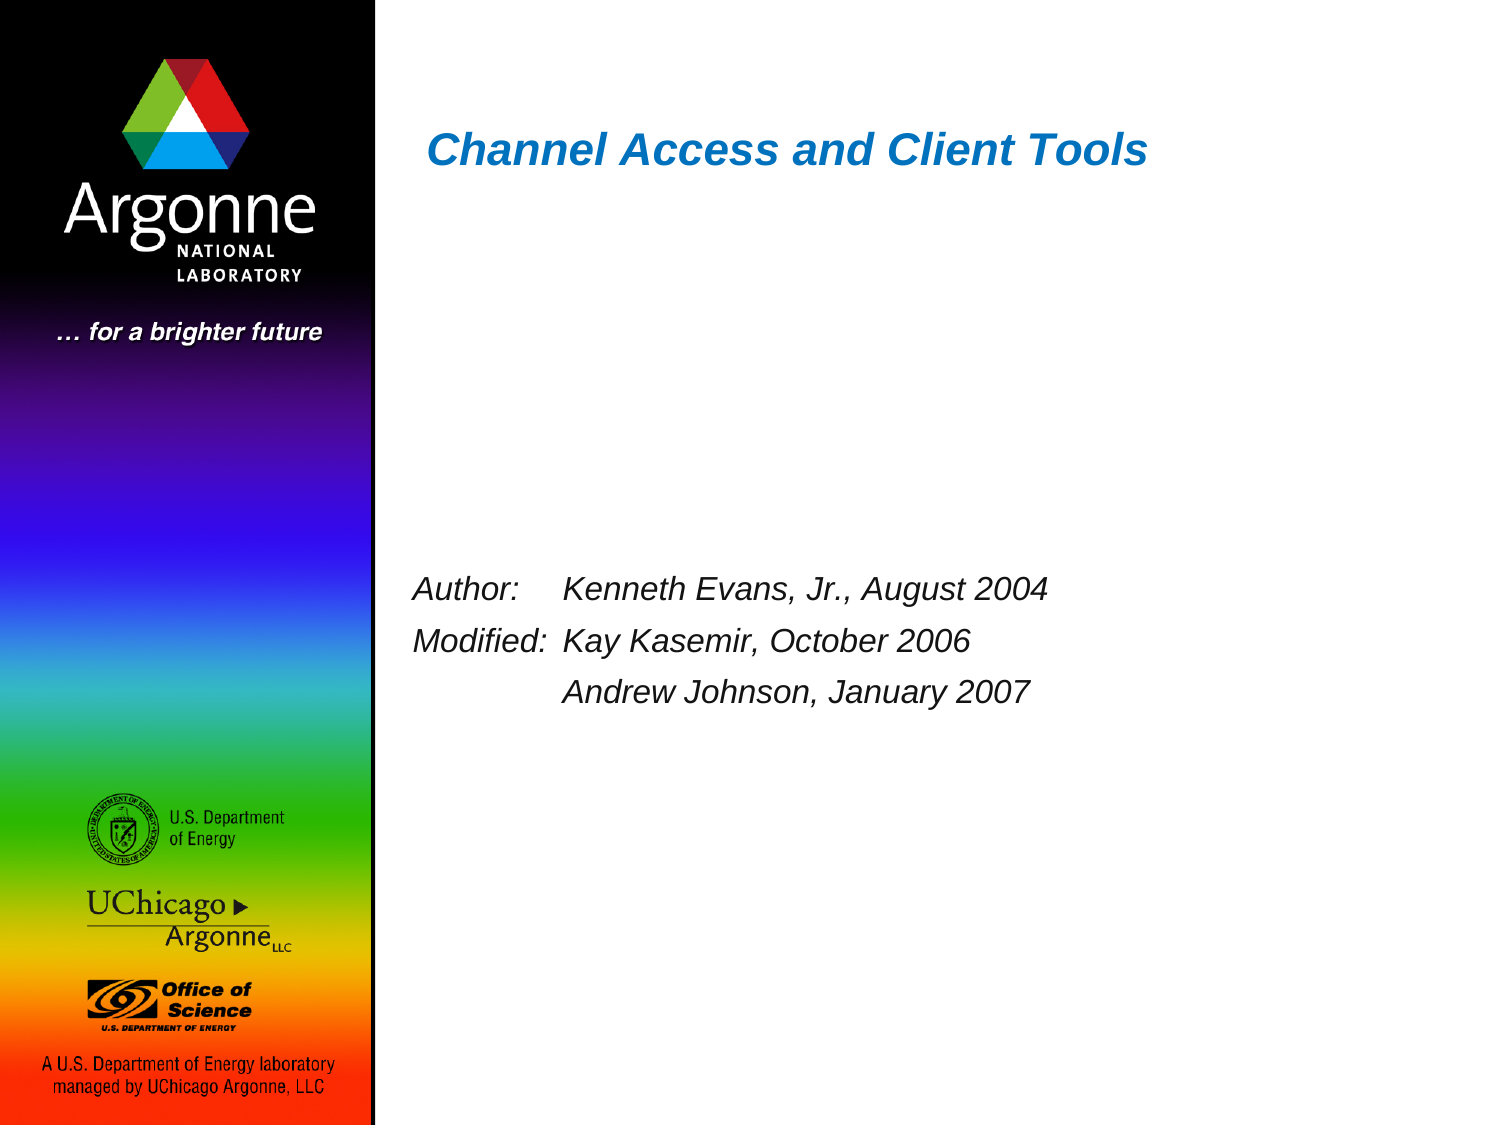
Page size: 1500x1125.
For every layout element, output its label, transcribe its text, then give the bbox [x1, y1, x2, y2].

picture [0, 0, 375, 1125]
title Channel Access and Client Tools [426, 115, 1304, 189]
subtitle Author: Kenneth Evans, Jr., August 2004 Modified: Kay Kasemir, October 2006 Andrew Johnson, January 2007 [412, 270, 1425, 1014]
